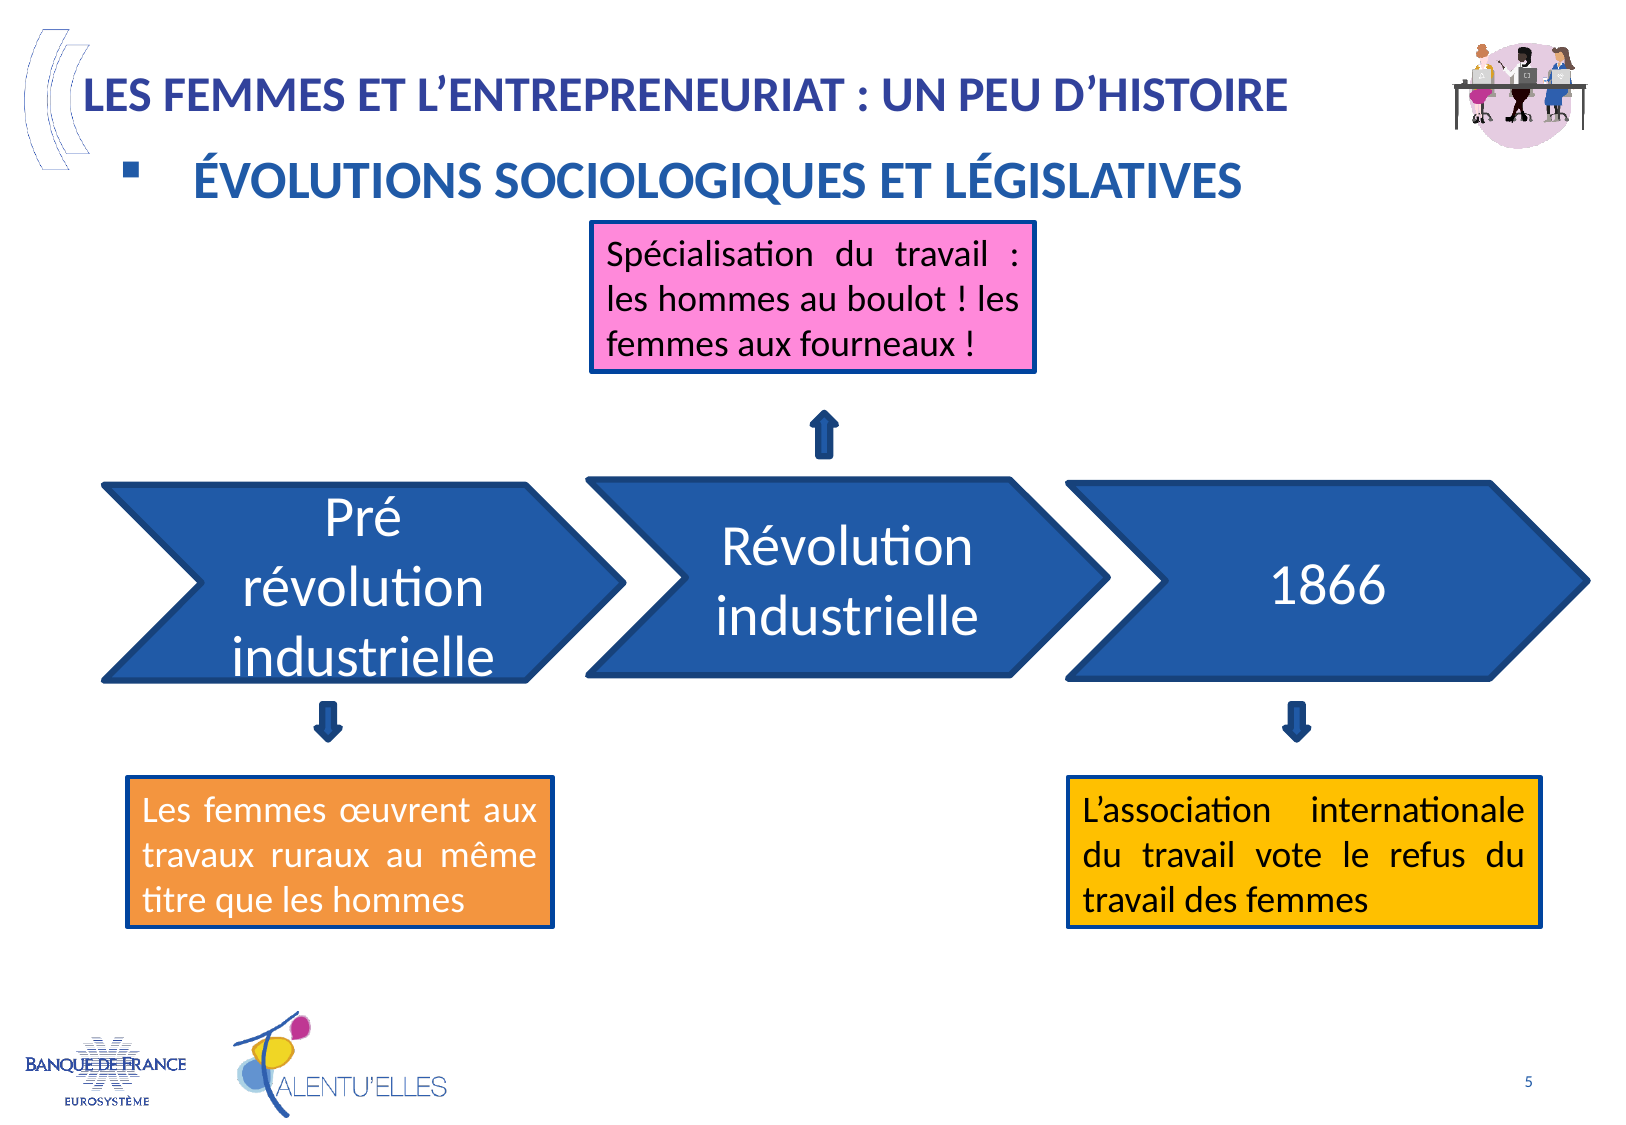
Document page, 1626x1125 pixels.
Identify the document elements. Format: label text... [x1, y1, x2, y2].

text_box Spécialisation du travail : les hommes au boulot ! les femmes aux fourneaux ! [591, 221, 1035, 372]
text_box Les femmes œuvrent aux travaux ruraux au même titre que les hommes [127, 777, 553, 927]
text_box Pré révolution industrielle [103, 484, 624, 681]
text_box Révolution industrielle [588, 479, 1108, 676]
text_box [316, 704, 340, 740]
slide_number <numéro> [1452, 1062, 1549, 1123]
text_box Évolutions sociologiques et législatives [103, 137, 1344, 217]
text_box L’association internationale du travail vote le refus du travail des femmes [1067, 777, 1541, 927]
title Les Femmes et l’entrepreneuriat : un peu d’histoire [68, 0, 1531, 186]
text_box [812, 412, 837, 457]
text_box 1866 [1067, 482, 1588, 679]
picture [1439, 17, 1602, 195]
picture [233, 1011, 447, 1118]
picture [0, 0, 103, 208]
text_box [1284, 704, 1309, 740]
picture [25, 1035, 186, 1106]
